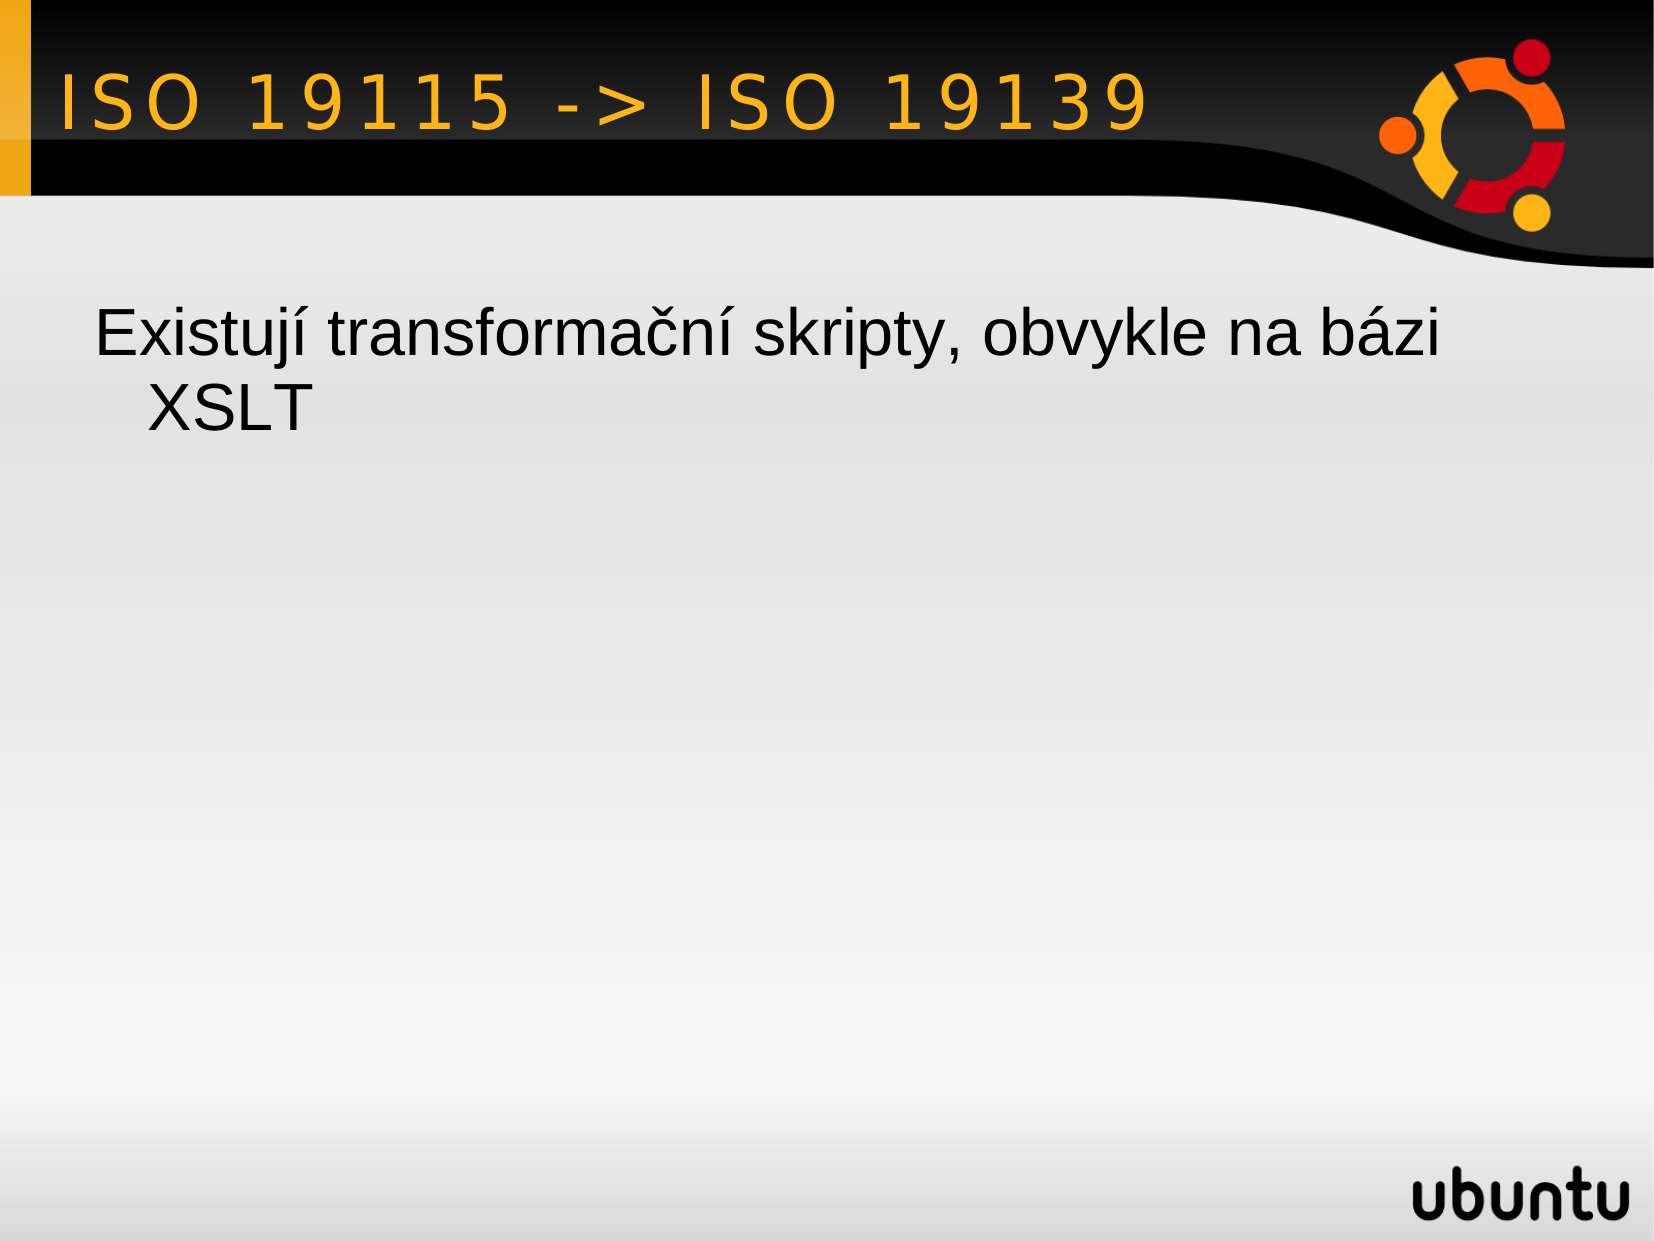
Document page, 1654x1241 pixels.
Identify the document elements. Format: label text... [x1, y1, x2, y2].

title ISO 19115 -> ISO 19139 [59, 29, 1270, 178]
picture [0, 0, 1654, 1241]
list Existují transformační skripty, obvykle na bázi XSLT [76, 295, 1565, 1114]
